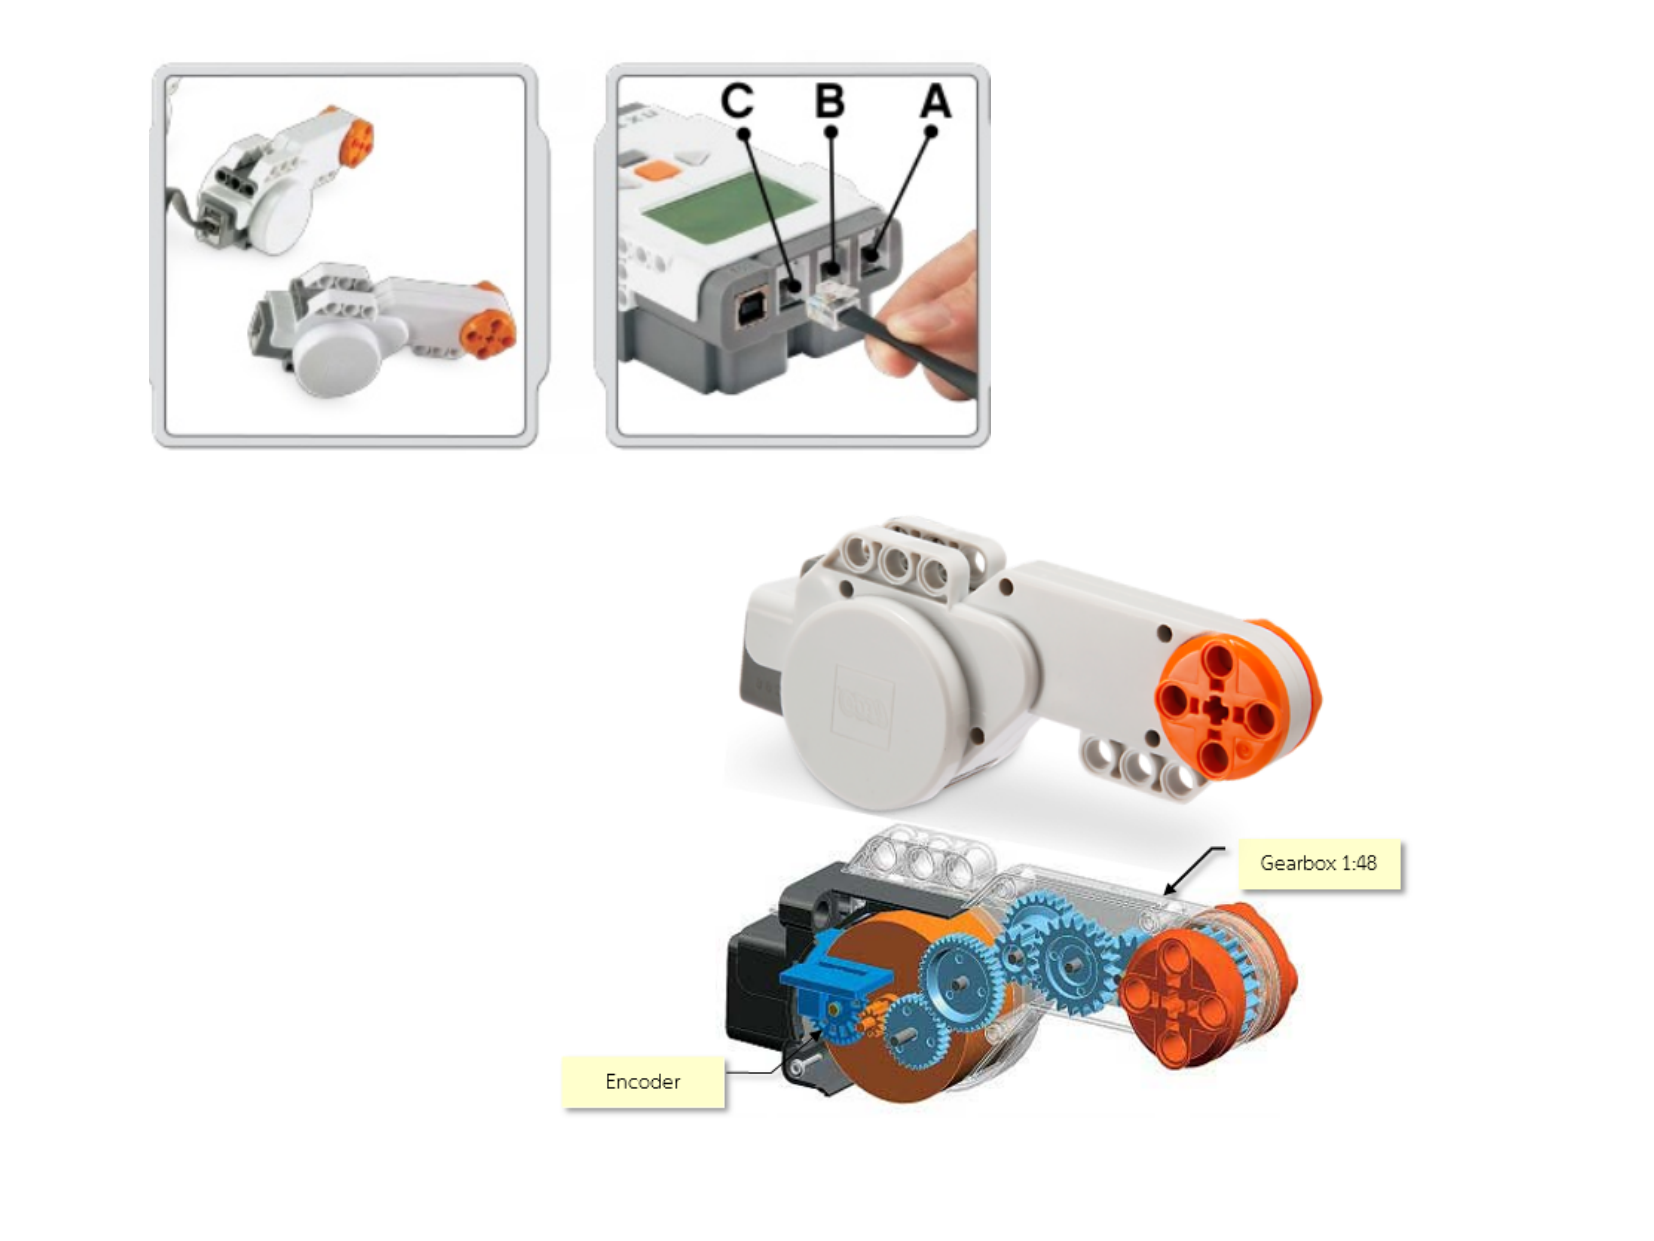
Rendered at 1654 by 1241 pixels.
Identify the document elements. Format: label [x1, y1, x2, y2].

picture [551, 503, 1444, 1132]
picture [149, 50, 991, 454]
